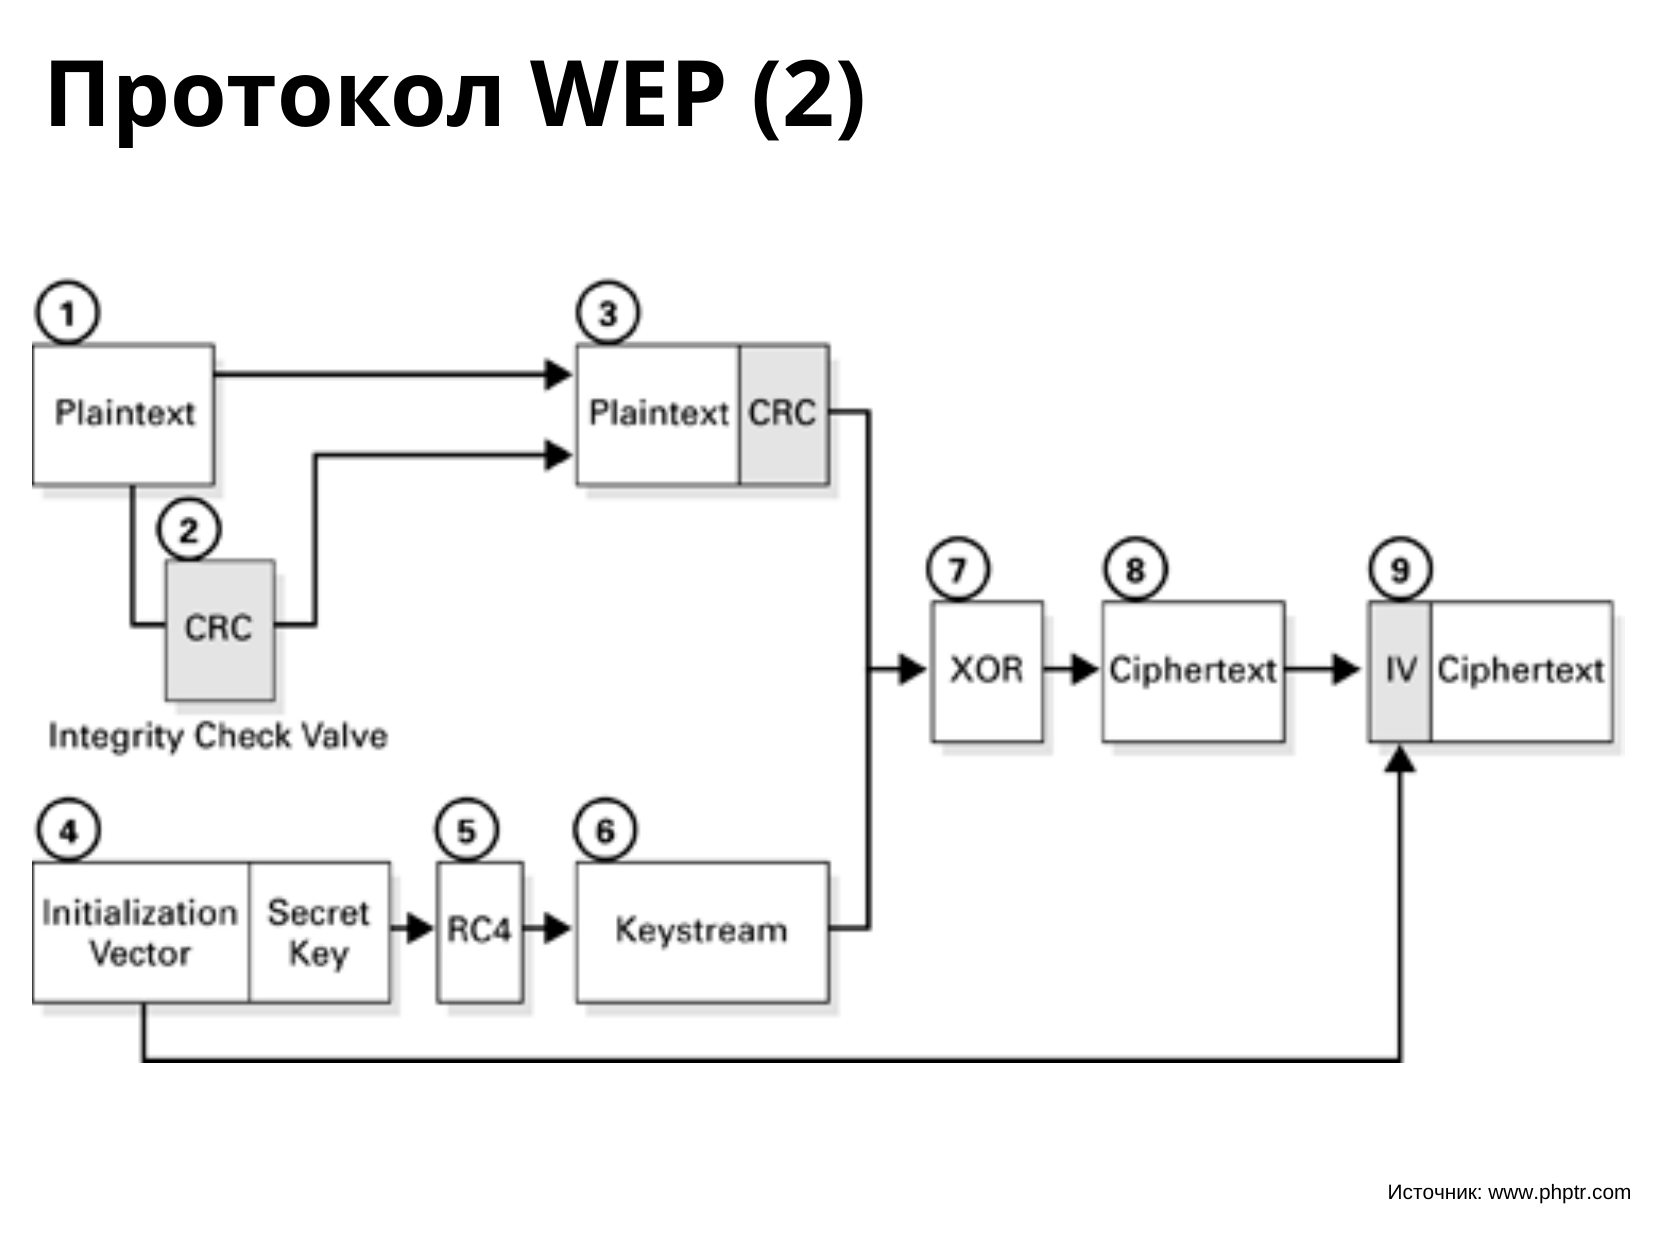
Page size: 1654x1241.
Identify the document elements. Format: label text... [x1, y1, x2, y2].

picture [32, 276, 1625, 1063]
text_box Протокол WEP (2) [43, 28, 1625, 141]
text_box Источник: www.phptr.com [1387, 1181, 1632, 1205]
